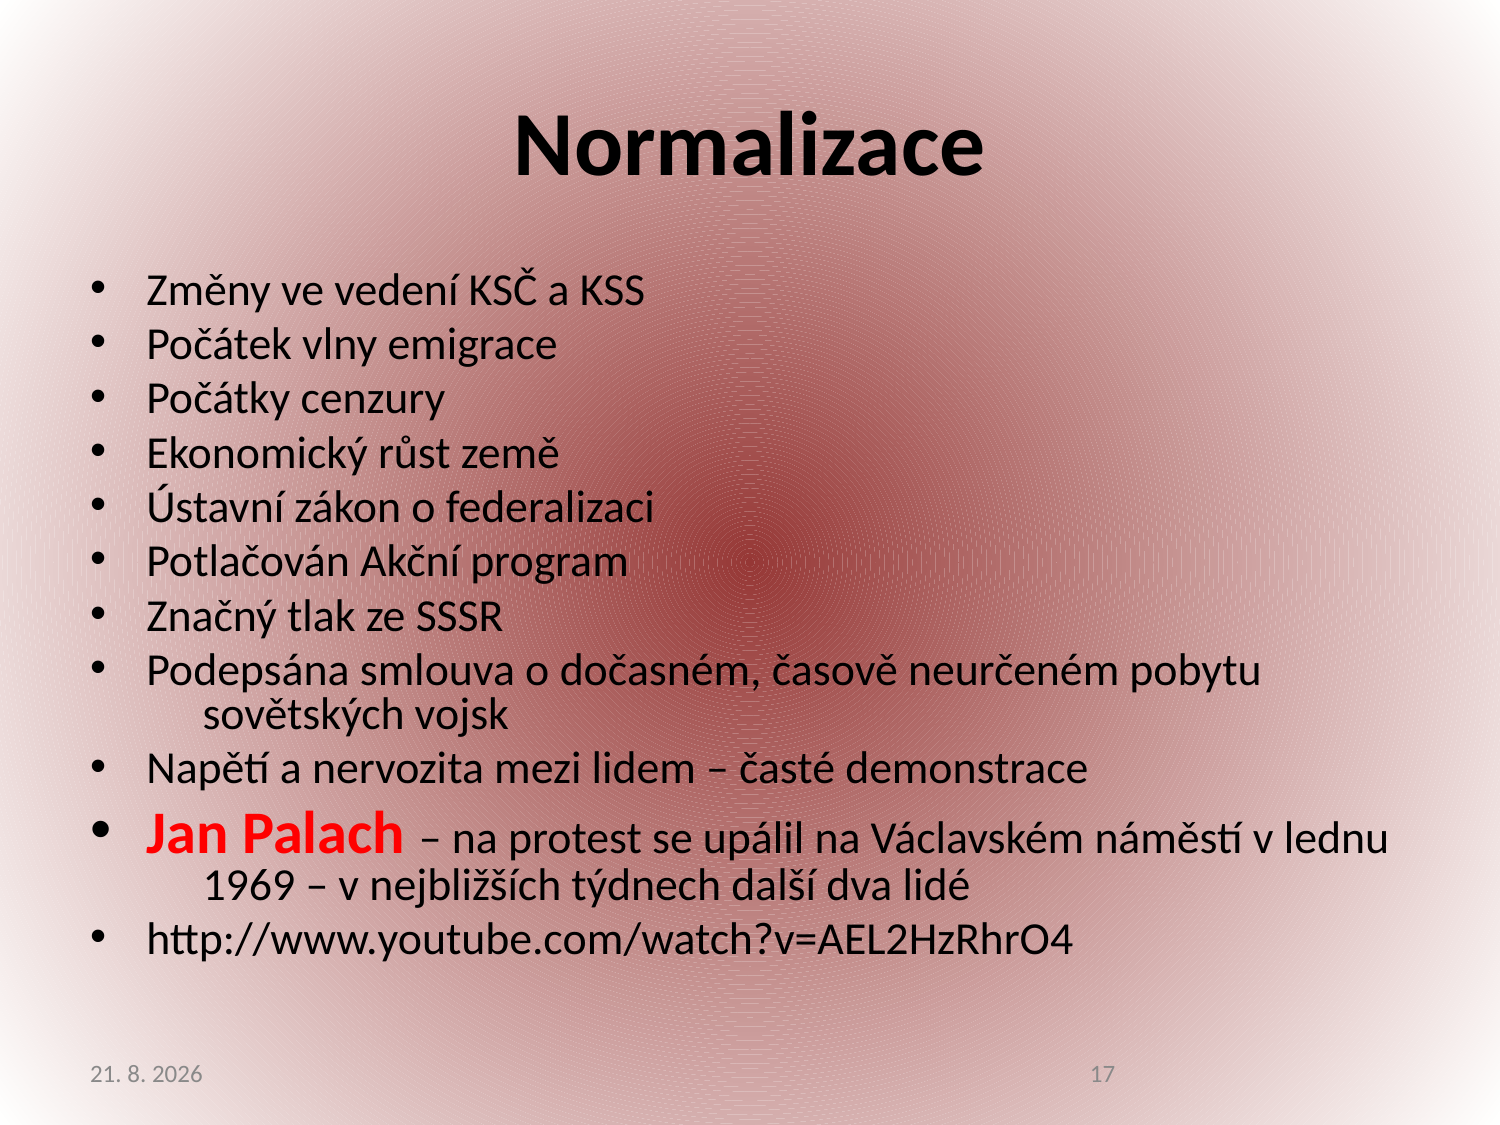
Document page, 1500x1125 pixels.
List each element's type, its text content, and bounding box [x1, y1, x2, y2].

list Změny ve vedení KSČ a KSS Počátek vlny emigrace Počátky cenzury Ekonomický růst země Ústavní zákon o federalizaci Potlačován Akční program Značný tlak ze SSSR Podepsána smlouva o dočasném, časově neurčeném pobytu sovětských vojsk Napětí a nervozita mezi lidem – časté demonstrace Jan Palach – na protest se upálil na Václavském náměstí v lednu 1969 – v nejbližších týdnech další dva lidé http://www.youtube.com/watch?v=AEL2HzRhrO4 [75, 262, 1426, 1005]
text_box 17 [1074, 1042, 1426, 1103]
text_box 9.6.2013 [75, 1042, 426, 1103]
title Normalizace [75, 45, 1426, 233]
